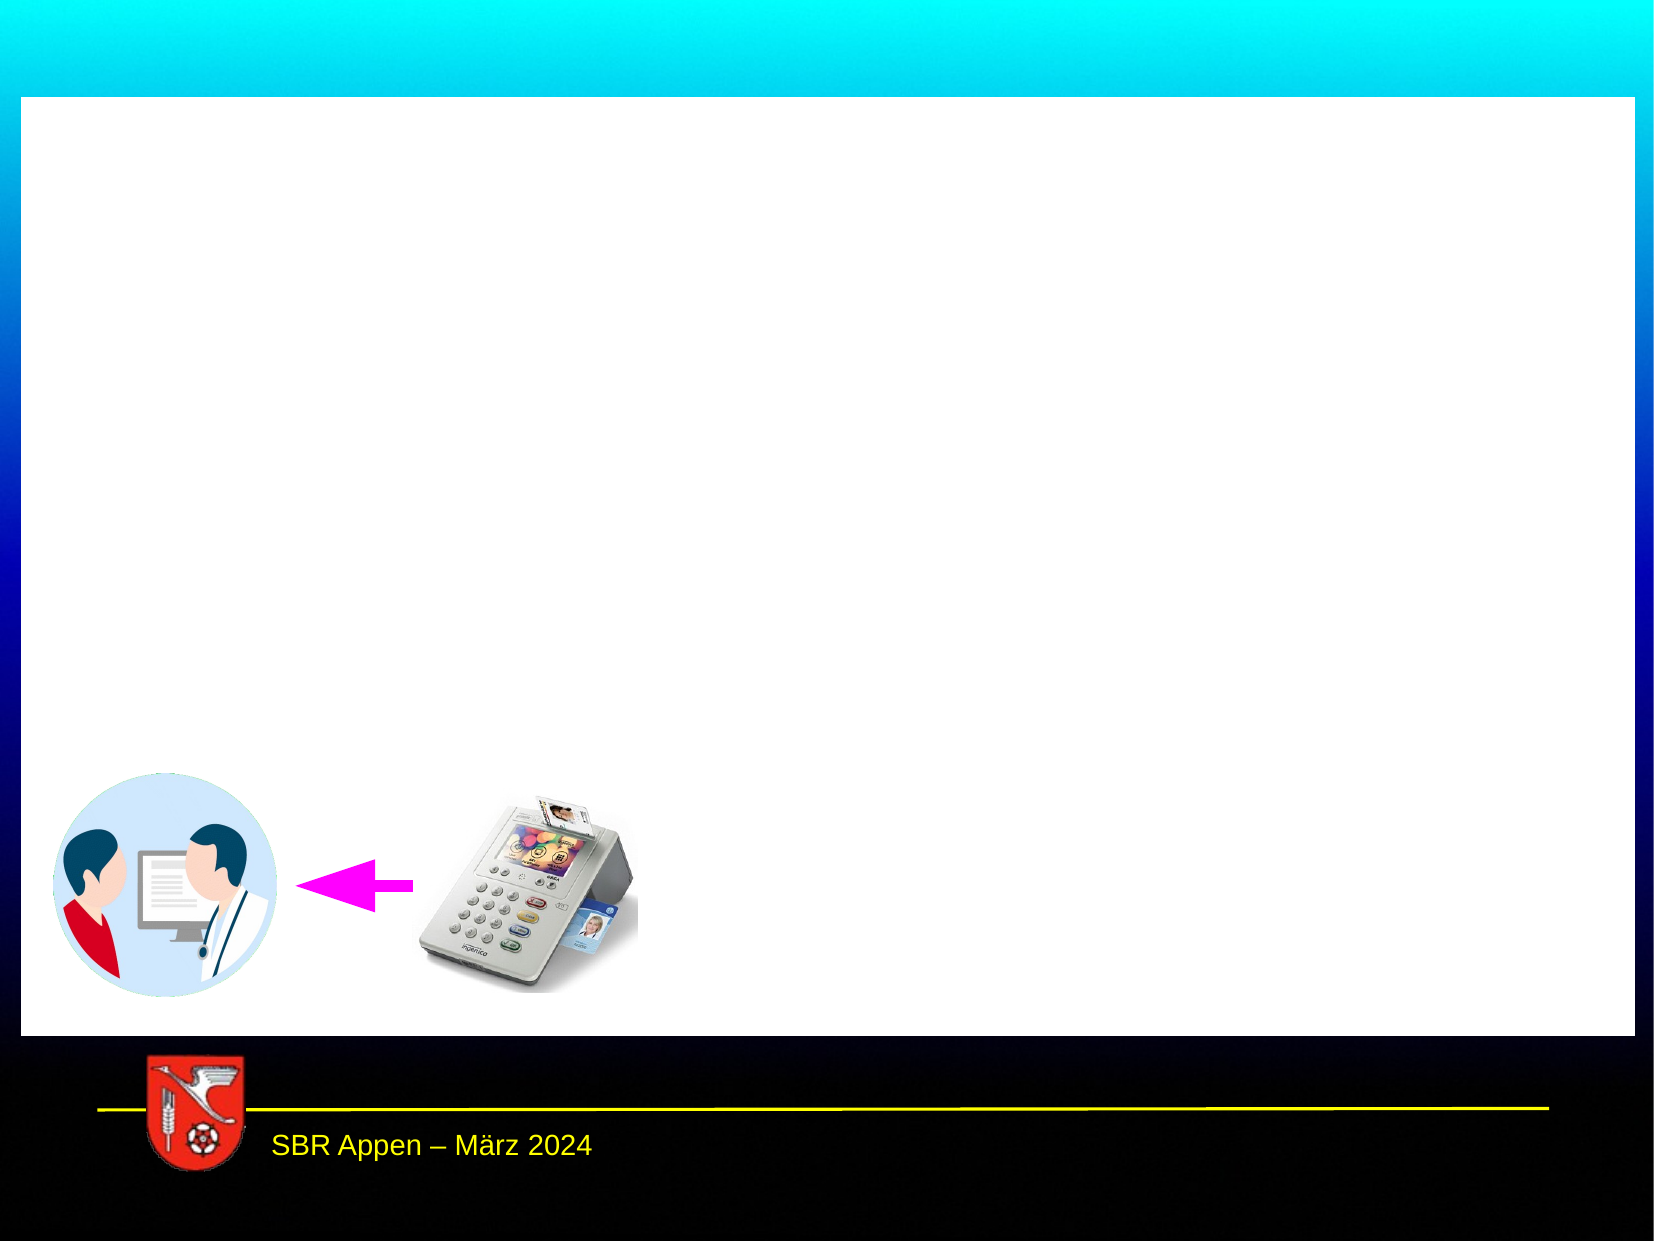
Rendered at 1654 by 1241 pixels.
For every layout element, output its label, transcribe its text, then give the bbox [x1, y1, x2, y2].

picture [0, 0, 1654, 1241]
text_box SBR Appen – März 2024 [256, 1121, 760, 1170]
